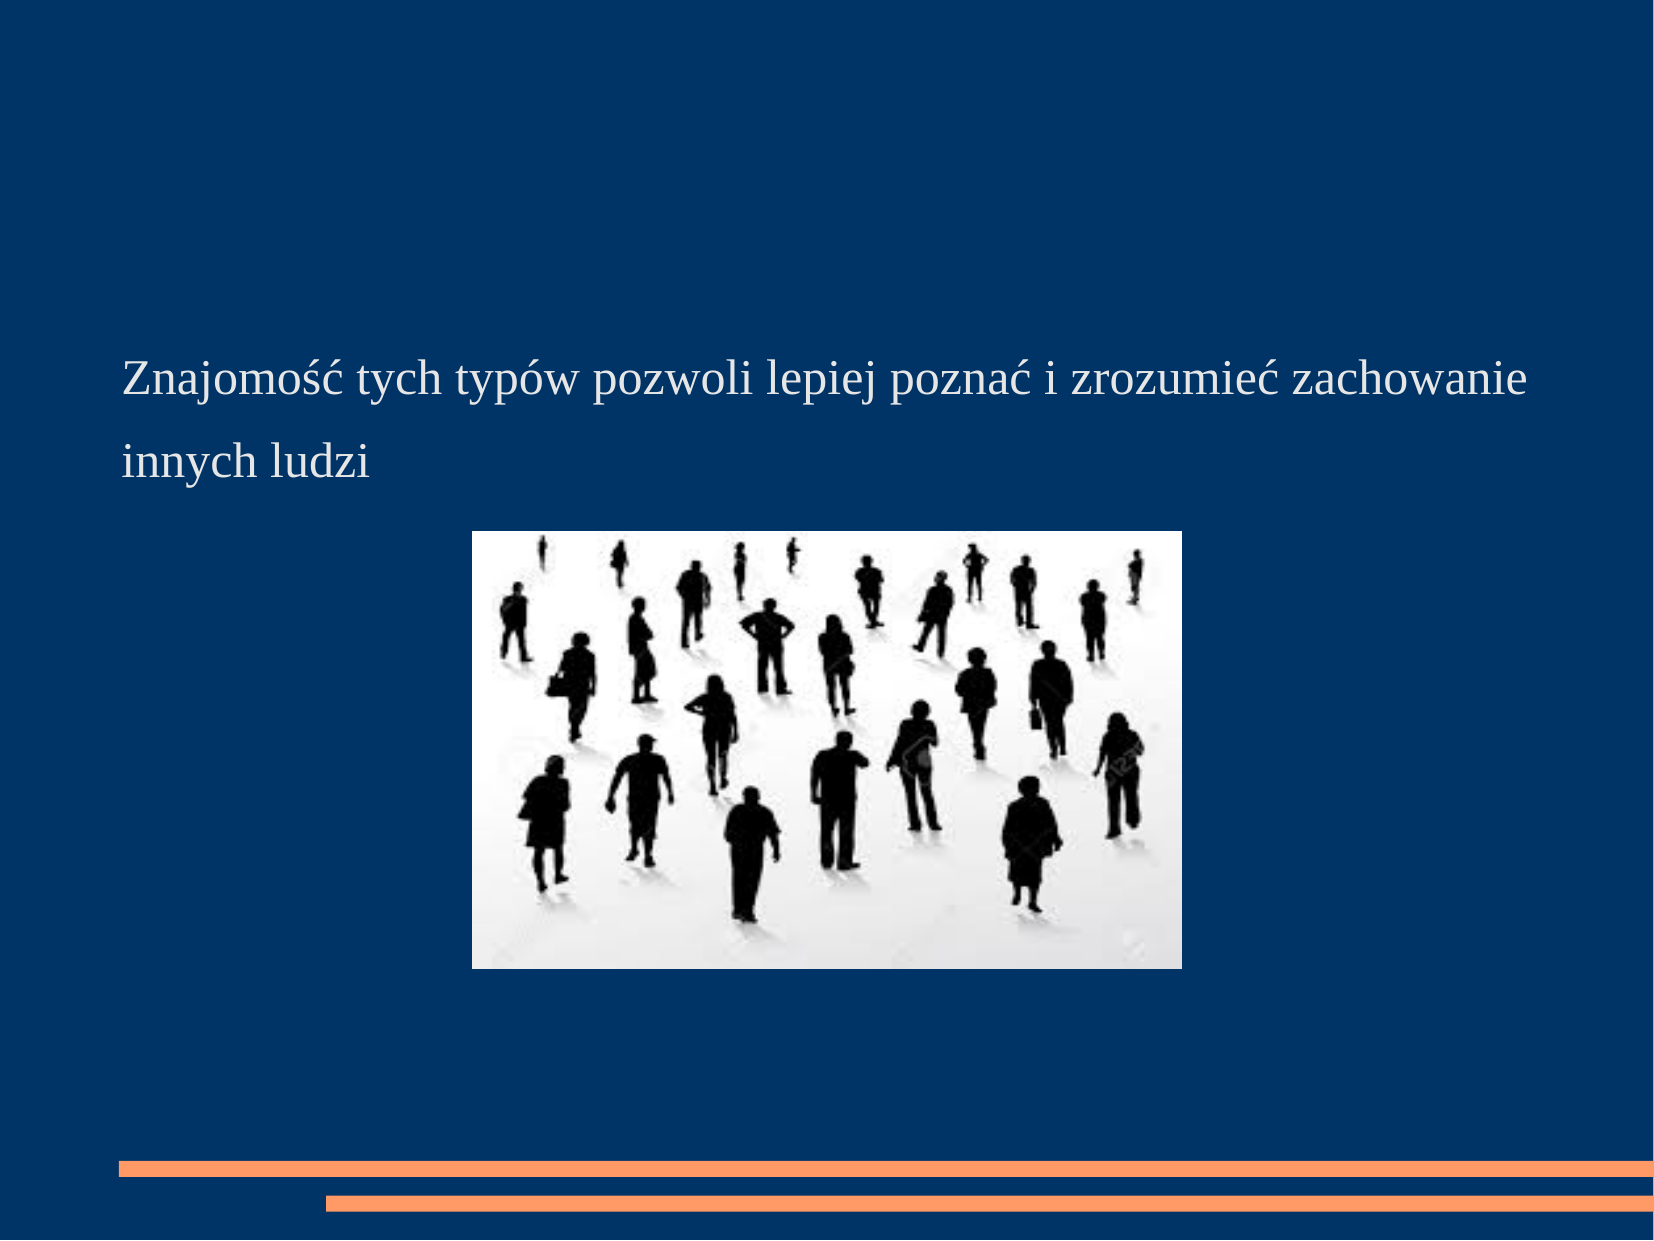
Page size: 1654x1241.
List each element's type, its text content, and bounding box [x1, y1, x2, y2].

picture [472, 531, 1182, 969]
list Znajomość tych typów pozwoli lepiej poznać i zrozumieć zachowanie innych ludzi [121, 322, 1561, 1132]
